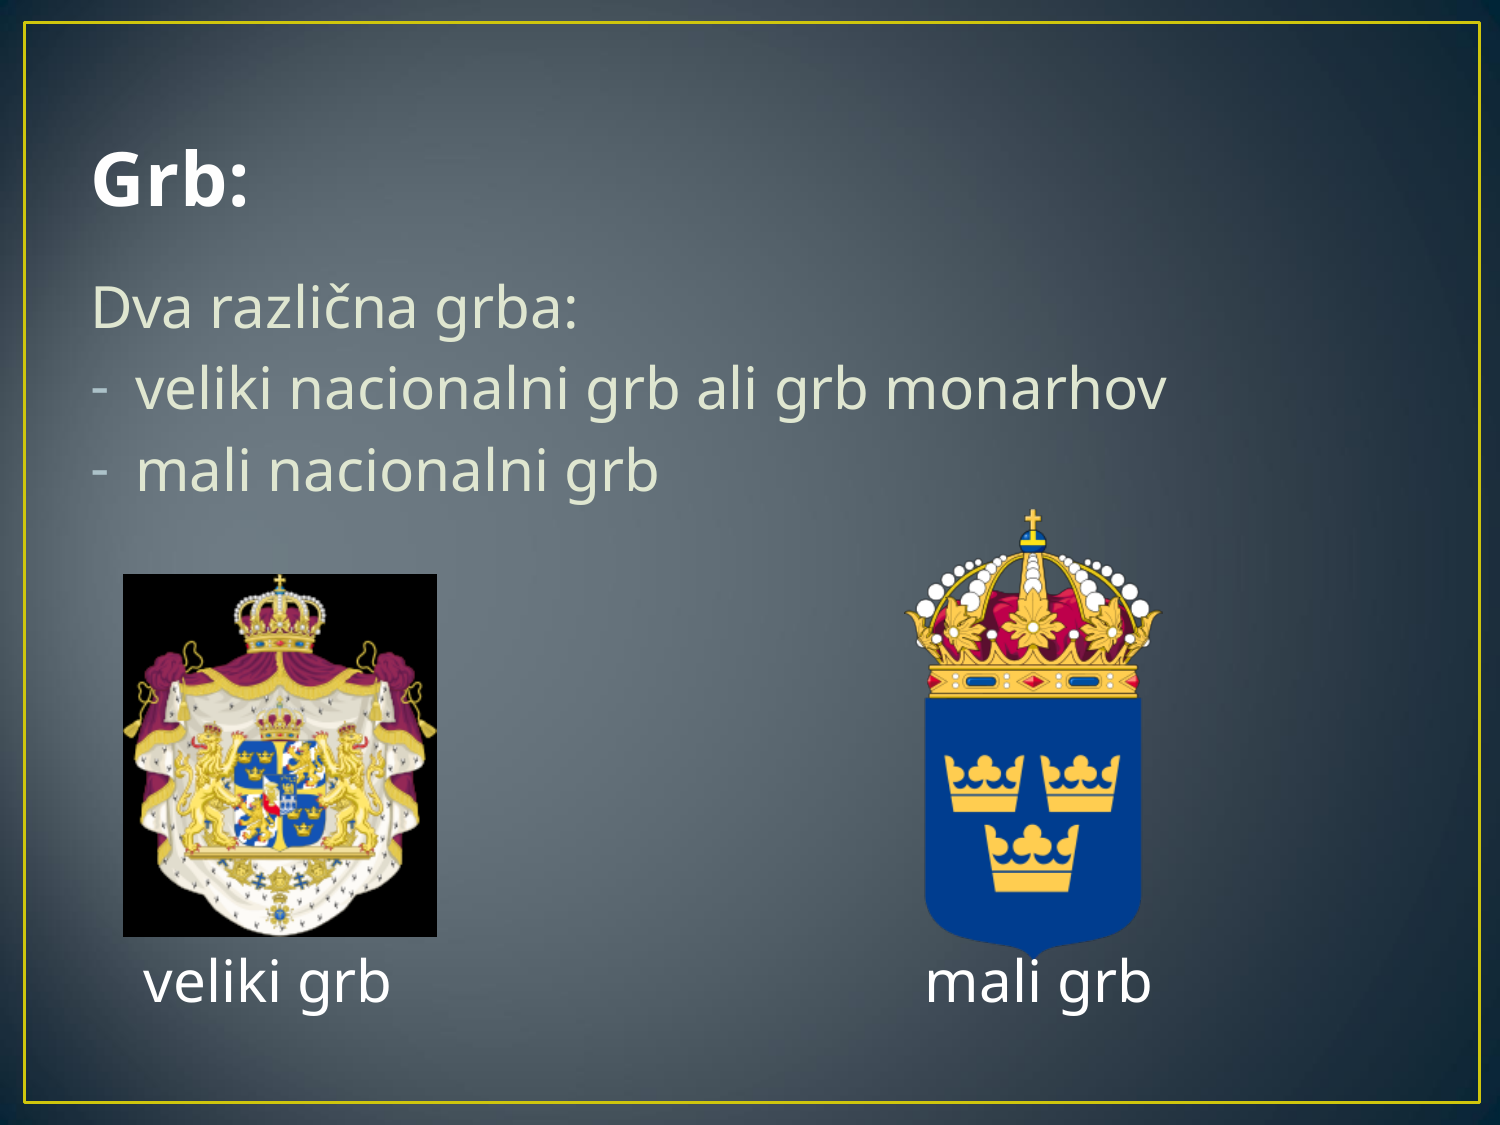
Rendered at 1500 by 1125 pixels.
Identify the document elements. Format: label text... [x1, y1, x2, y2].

picture [0, 0, 1500, 1125]
list Dva različna grba: veliki nacionalni grb ali grb monarhov mali nacionalni grb [75, 262, 1425, 1005]
title Grb: [75, 45, 1425, 233]
text_box veliki grb mali grb [129, 936, 1170, 1022]
